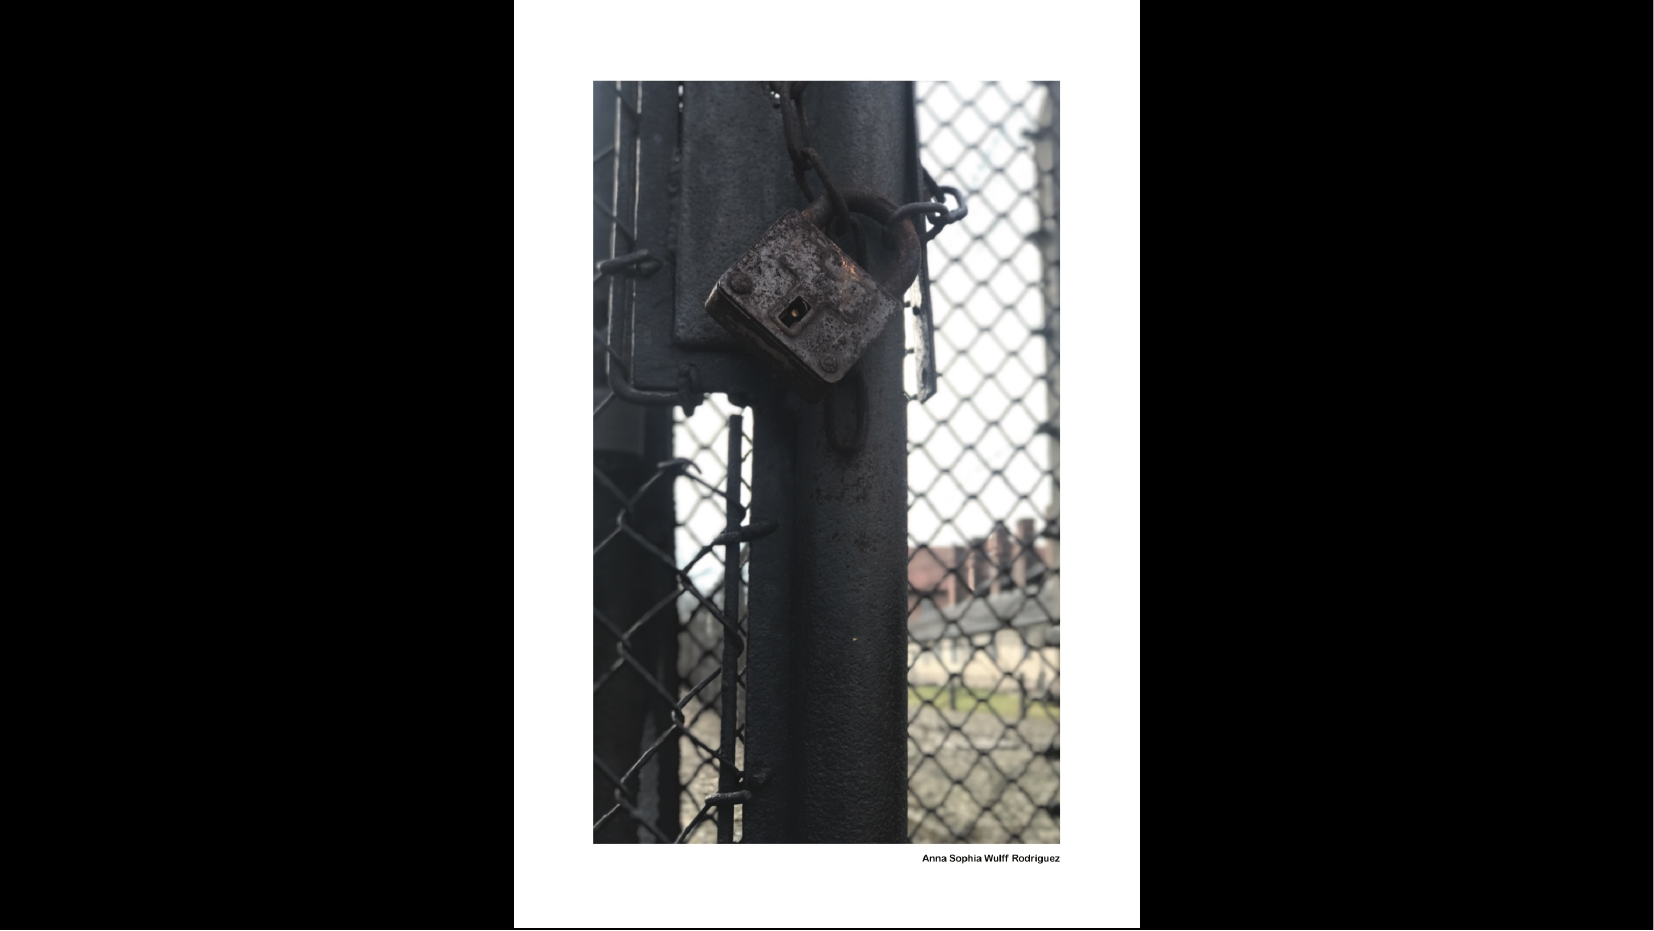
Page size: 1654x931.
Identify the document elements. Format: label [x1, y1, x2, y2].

picture [514, 0, 1140, 928]
